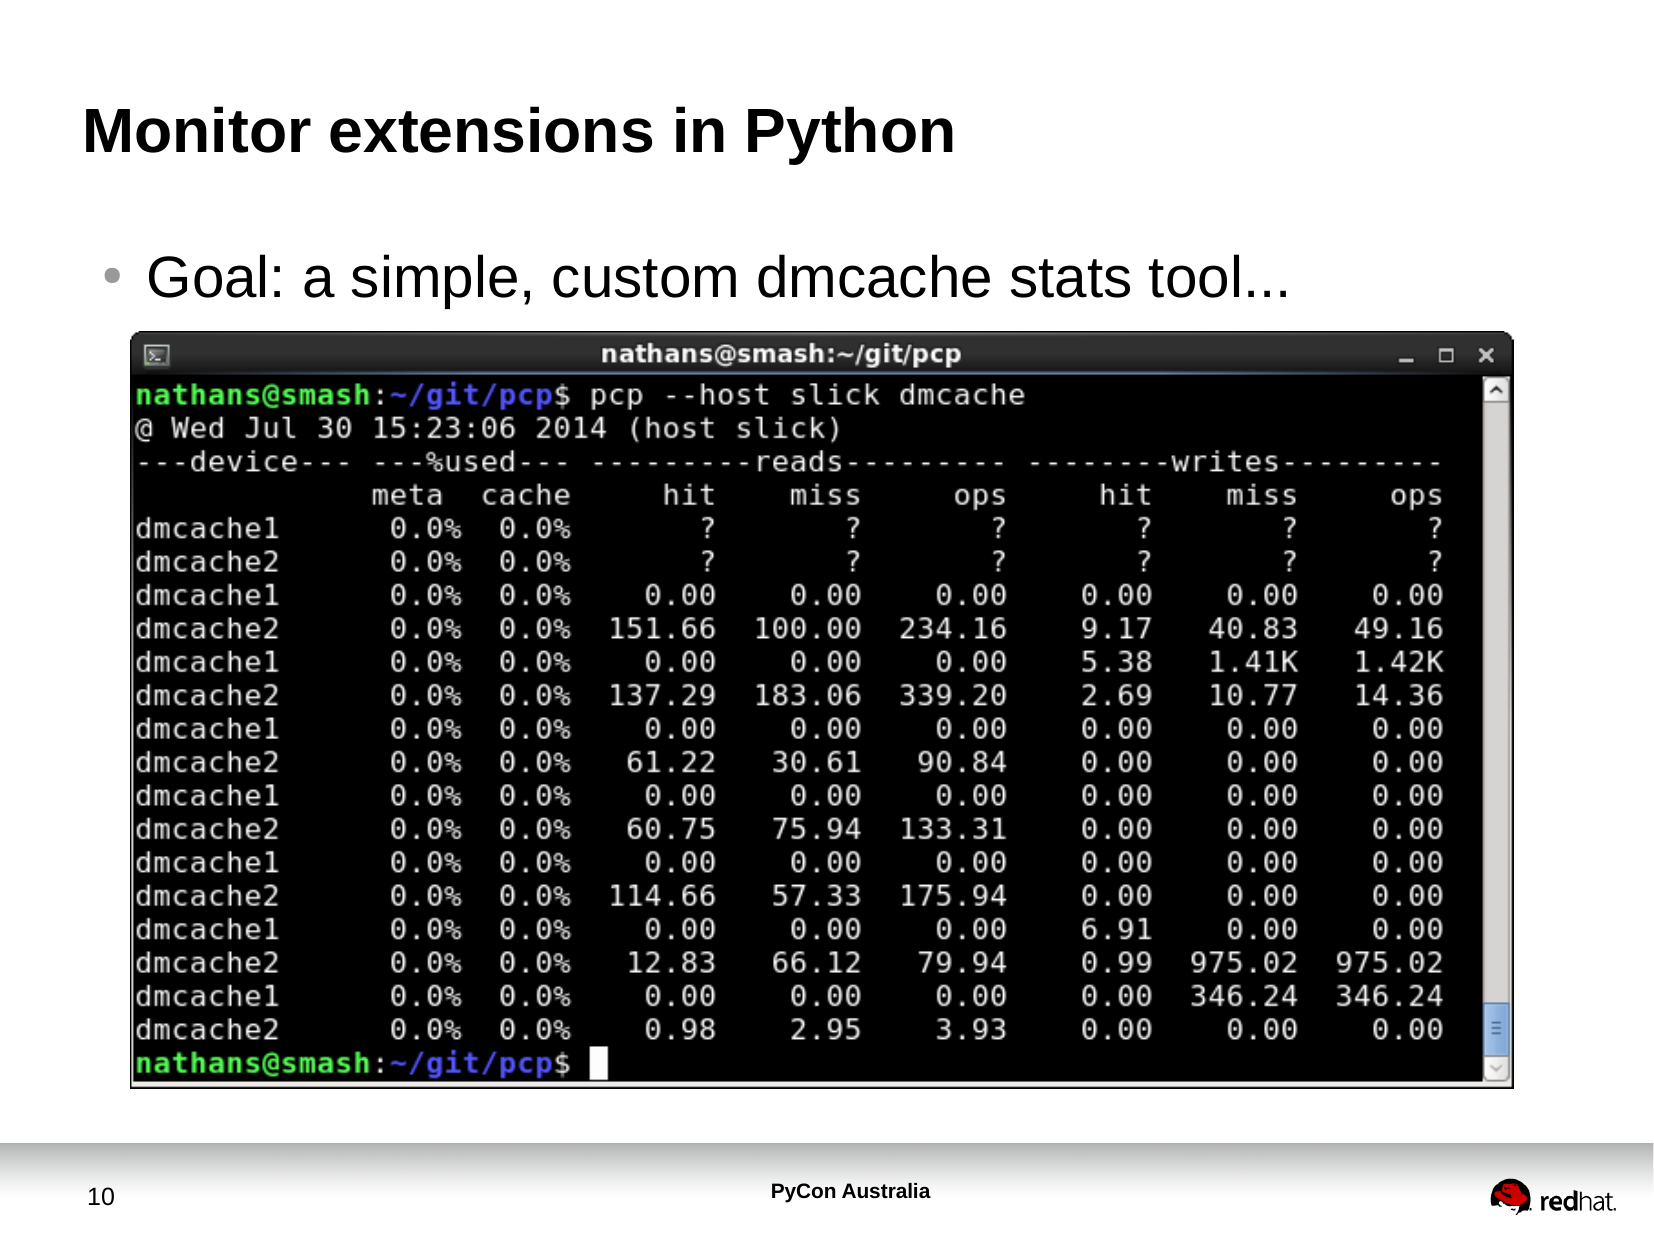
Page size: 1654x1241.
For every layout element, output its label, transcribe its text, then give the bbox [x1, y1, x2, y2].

list Goal: a simple, custom dmcache stats tool... [86, 244, 1576, 1039]
title Monitor extensions in Python [82, 37, 1571, 226]
picture [0, 1143, 1654, 1241]
picture [130, 331, 1514, 1089]
